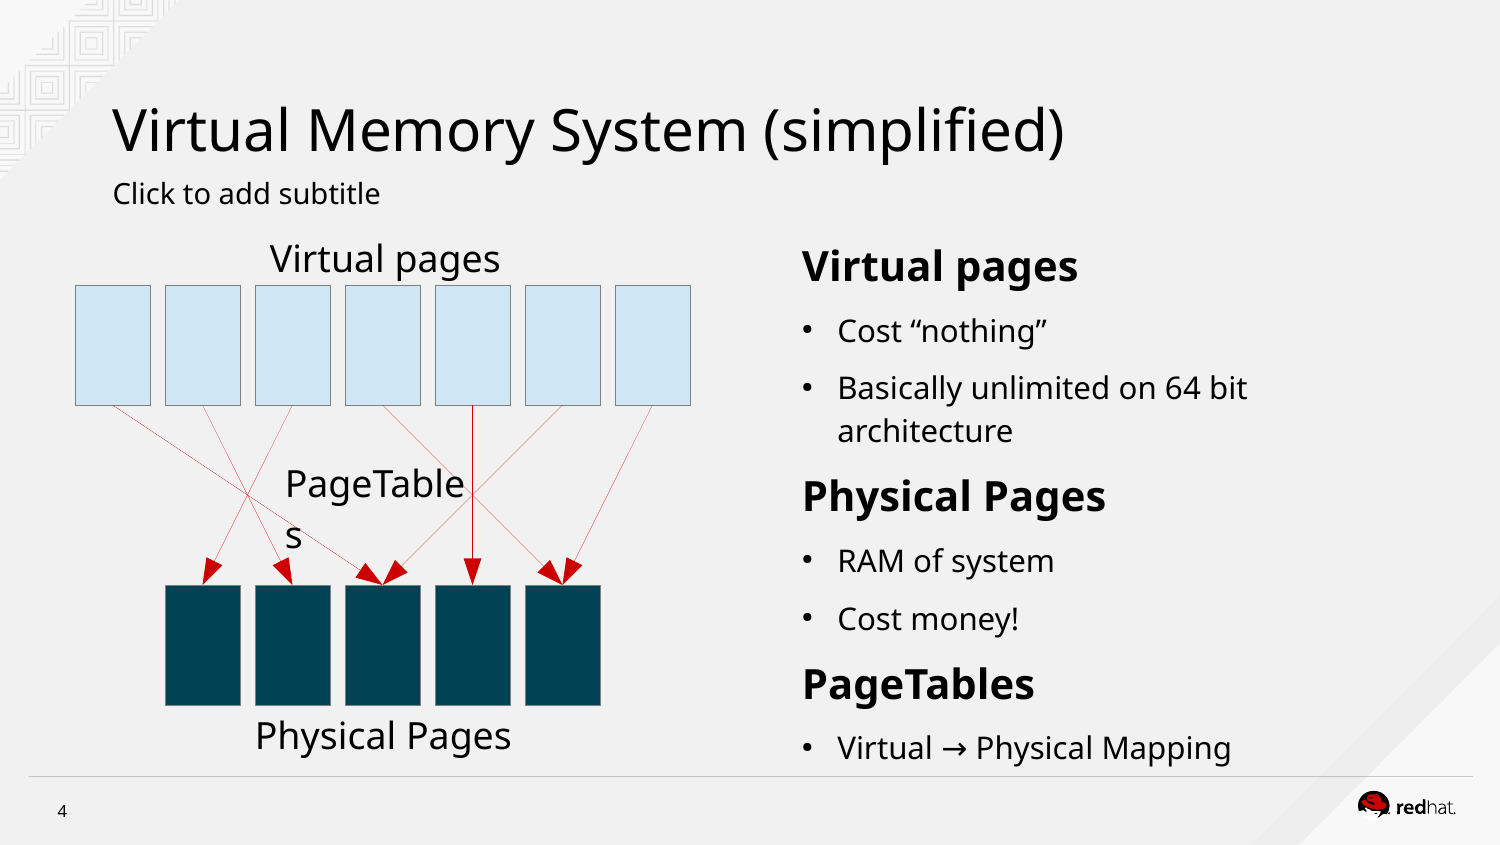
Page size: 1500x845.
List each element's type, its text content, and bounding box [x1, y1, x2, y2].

picture [0, 0, 1500, 845]
text_box [165, 285, 241, 406]
text_box [525, 585, 601, 706]
title Virtual Memory System (simplified) [112, 0, 1388, 169]
text_box [255, 288, 331, 406]
text_box [345, 288, 421, 406]
text_box [435, 585, 511, 702]
text_box [615, 285, 691, 406]
text_box Virtual pages [255, 225, 556, 288]
text_box [345, 585, 421, 702]
text_box [255, 585, 331, 702]
text_box [165, 585, 241, 706]
text_box [75, 285, 151, 406]
text_box Virtual pages Cost “nothing” Basically unlimited on 64 bit architecture Physical Pages RAM of system Cost money! PageTables Virtual → Physical Mapping [766, 236, 1426, 741]
text_box PageTables [270, 450, 496, 513]
text_box [435, 288, 511, 406]
text_box Physical Pages [240, 702, 541, 766]
text_box Click to add subtitle [112, 173, 1388, 259]
text_box [525, 285, 601, 406]
